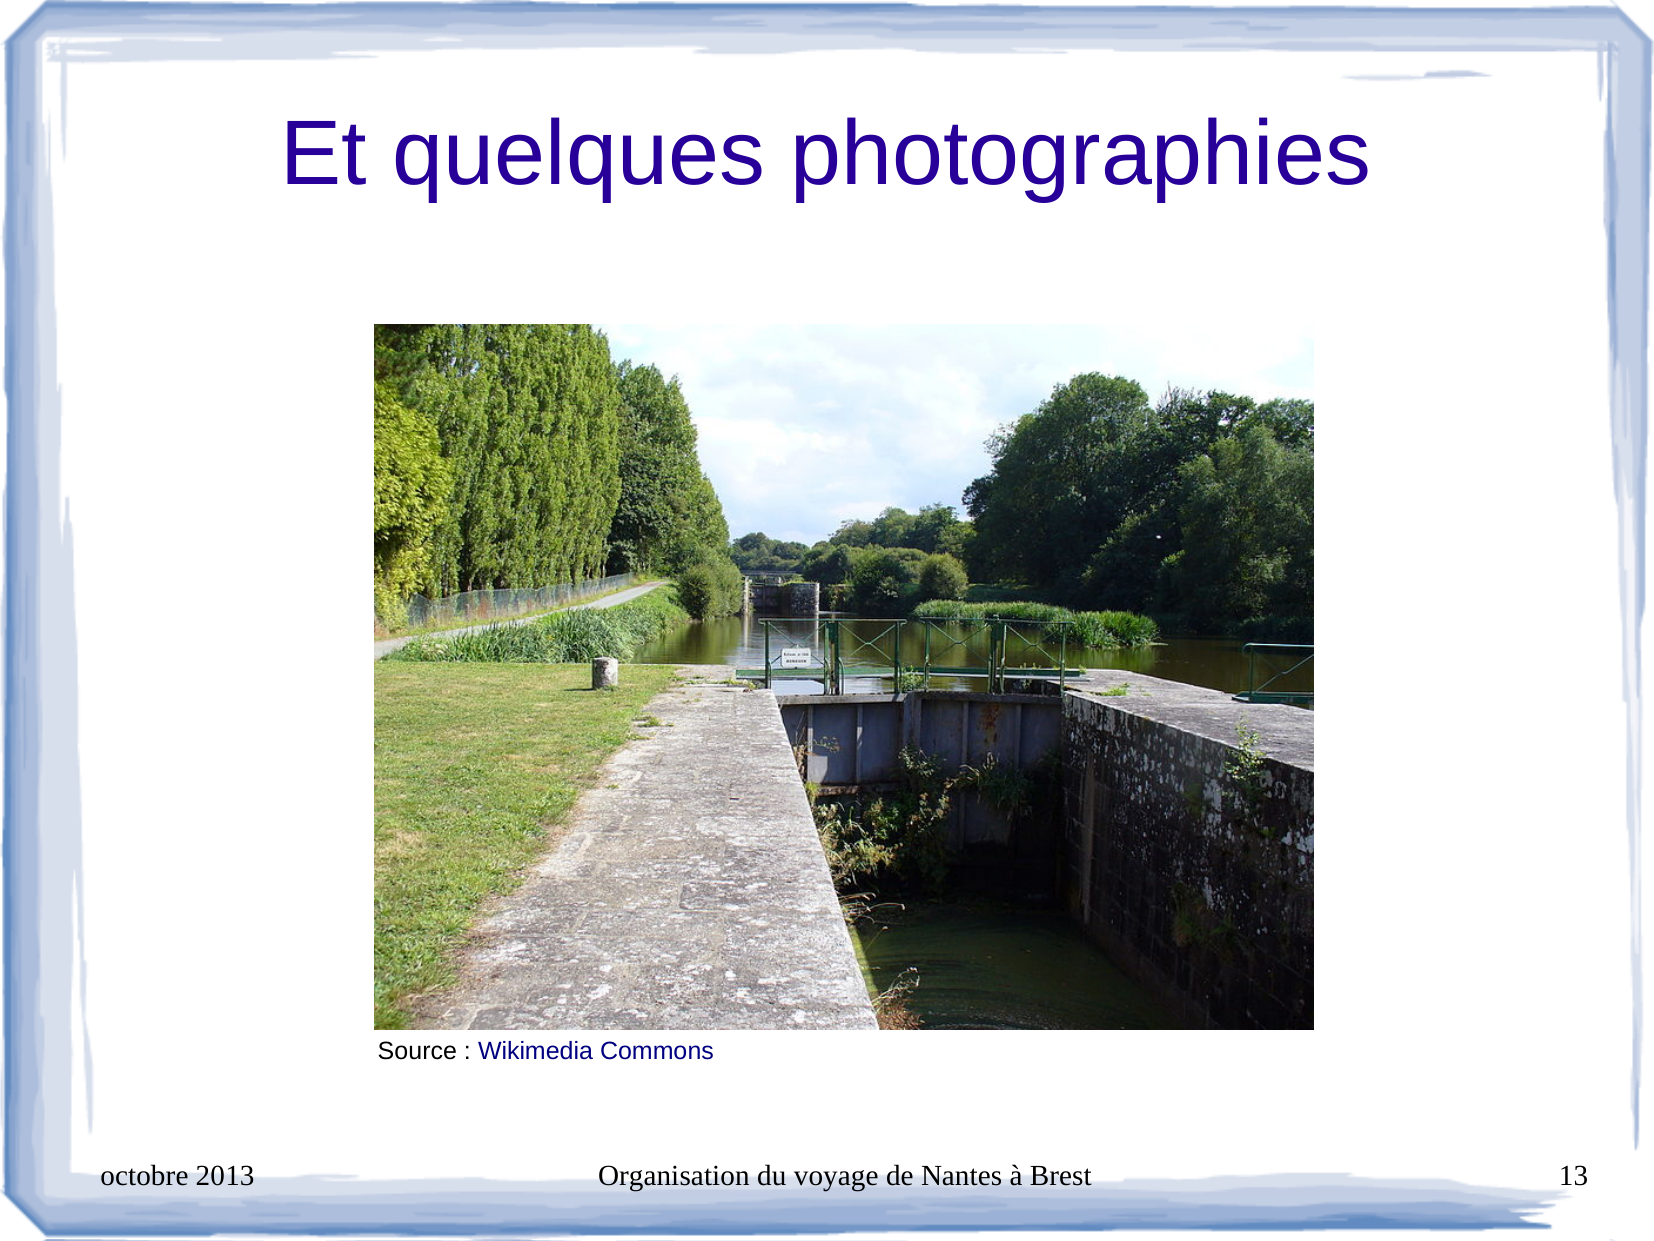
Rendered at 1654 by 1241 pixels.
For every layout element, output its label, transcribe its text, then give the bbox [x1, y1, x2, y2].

text_box Source : Wikimedia Commons [362, 1029, 745, 1072]
picture [0, 0, 1654, 1241]
title Et quelques photographies [82, 49, 1571, 257]
